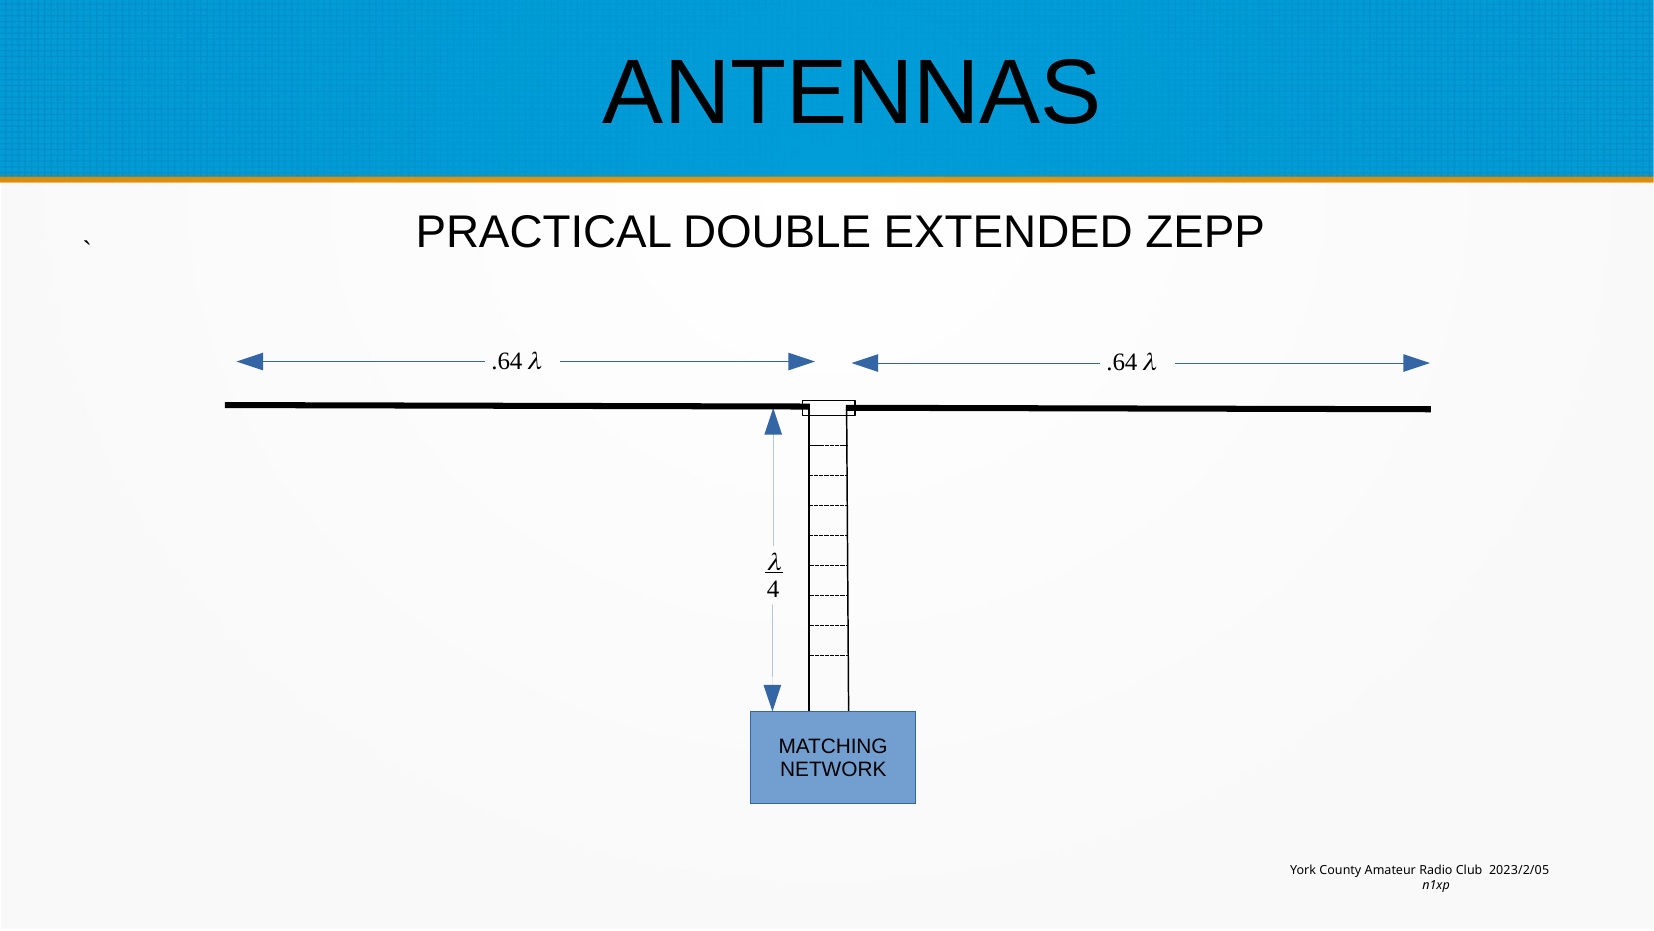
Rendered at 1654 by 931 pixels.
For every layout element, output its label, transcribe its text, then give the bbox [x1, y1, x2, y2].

text_box ANTENNAS [230, 33, 1475, 151]
text_box York County Amateur Radio Club 2023/2/05 n1xp [1284, 856, 1588, 897]
picture [0, 175, 1654, 931]
chart [757, 551, 790, 604]
text_box ` [82, 236, 1563, 810]
text_box MATCHING NETWORK [750, 711, 916, 804]
text_box PRACTICAL DOUBLE EXTENDED ZEPP [344, 198, 1337, 316]
chart [484, 347, 548, 376]
chart [1099, 348, 1163, 377]
